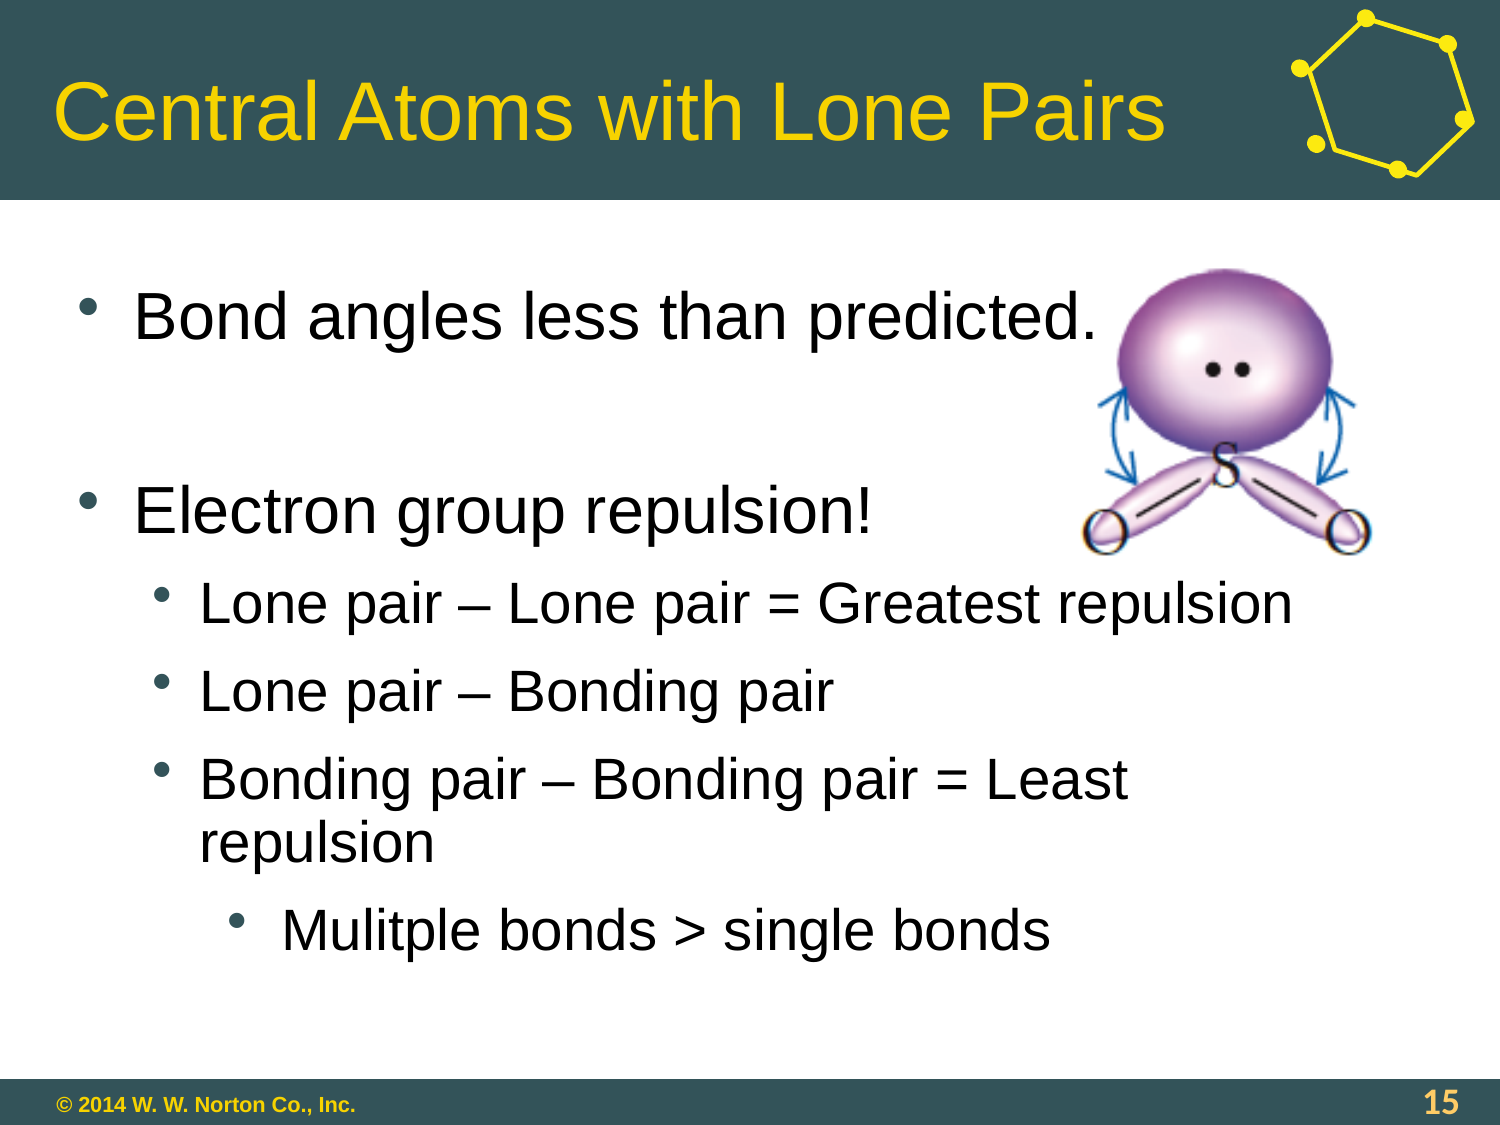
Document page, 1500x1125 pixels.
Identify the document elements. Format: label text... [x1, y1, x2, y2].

picture [1062, 263, 1389, 575]
list Bond angles less than predicted. Electron group repulsion! Lone pair – Lone pair = Greatest repulsion Lone pair – Bonding pair Bonding pair – Bonding pair = Least repulsion Mulitple bonds > single bonds [62, 275, 1325, 988]
slide_number <number> [1400, 1073, 1475, 1125]
title Central Atoms with Lone Pairs [37, 19, 1213, 195]
